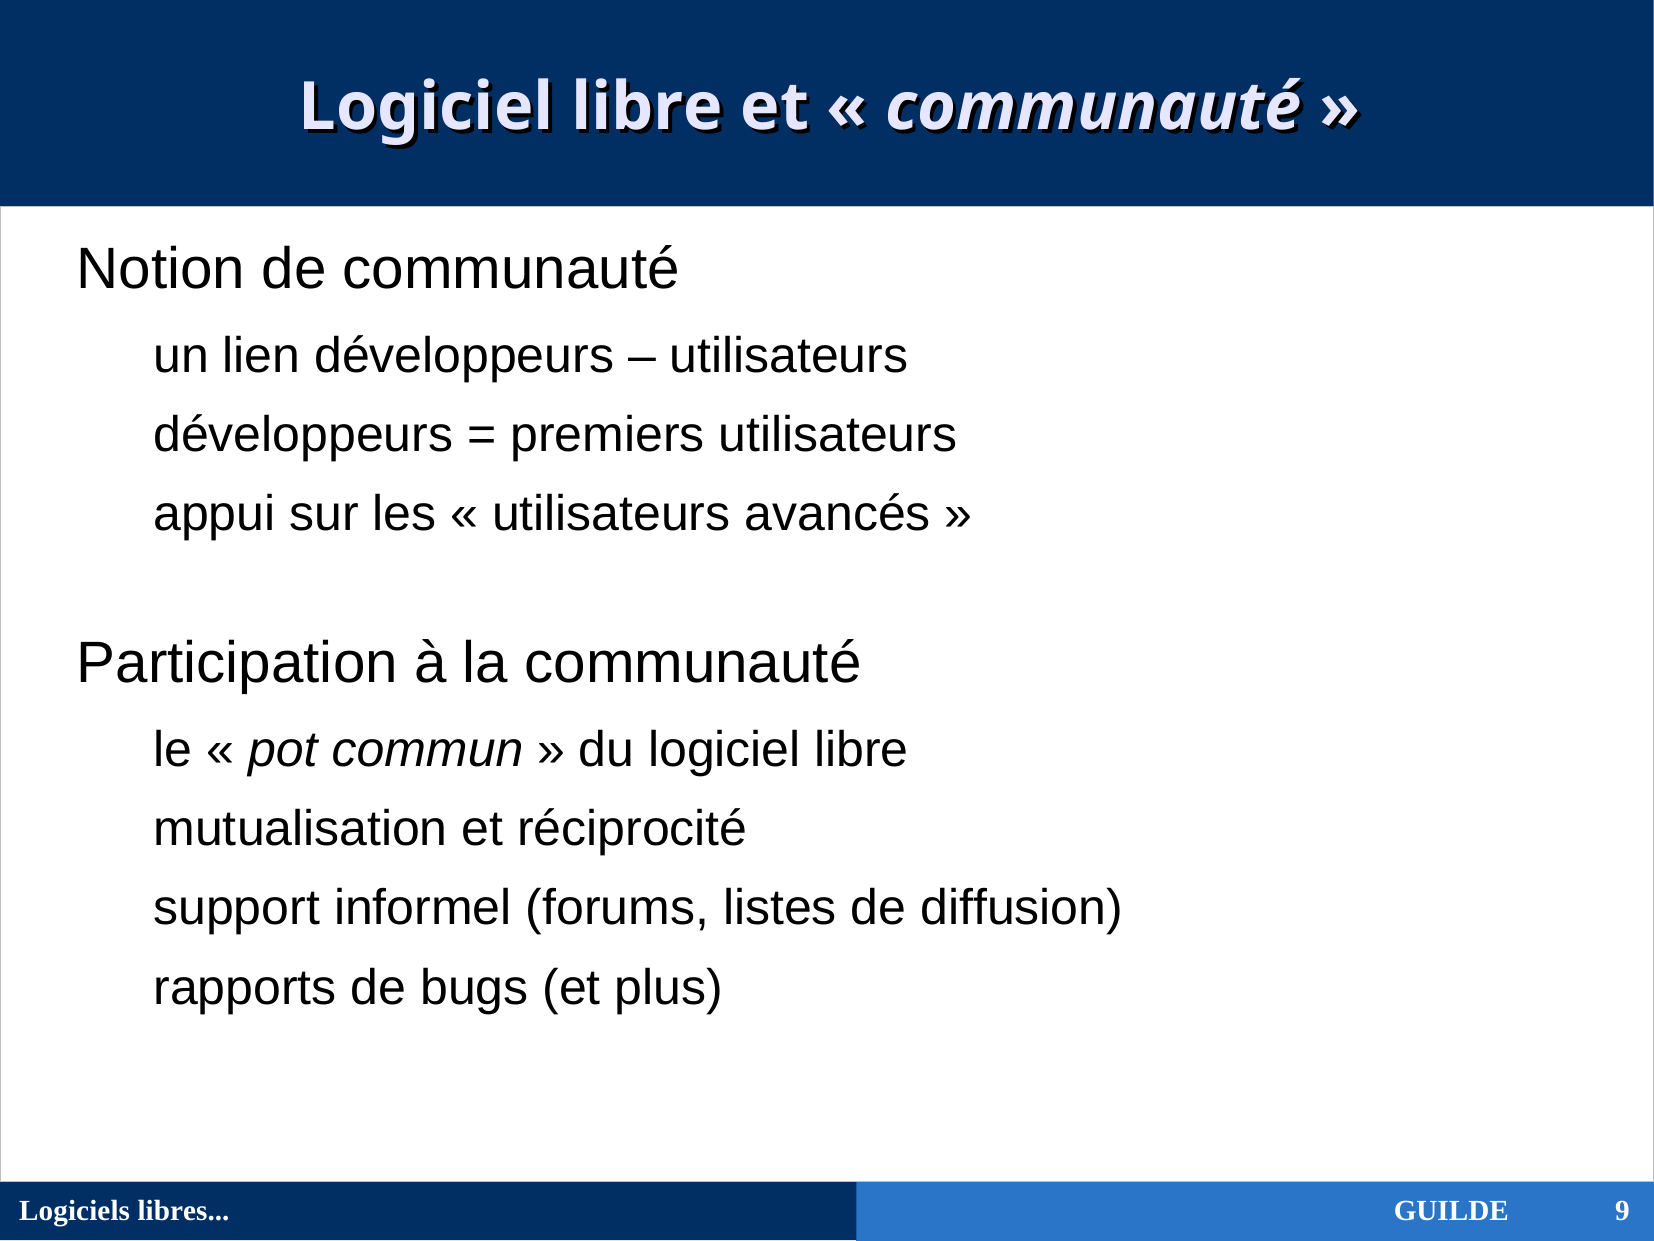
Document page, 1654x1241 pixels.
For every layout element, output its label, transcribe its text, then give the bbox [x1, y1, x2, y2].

title Logiciel libre et « communauté » [123, 0, 1536, 208]
list Notion de communauté un lien développeurs – utilisateurs développeurs = premiers utilisateurs appui sur les « utilisateurs avancés » Participation à la communauté le « pot commun » du logiciel libre mutualisation et réciprocité support informel (forums, listes de diffusion) rapports de bugs (et plus) [59, 236, 1625, 1123]
